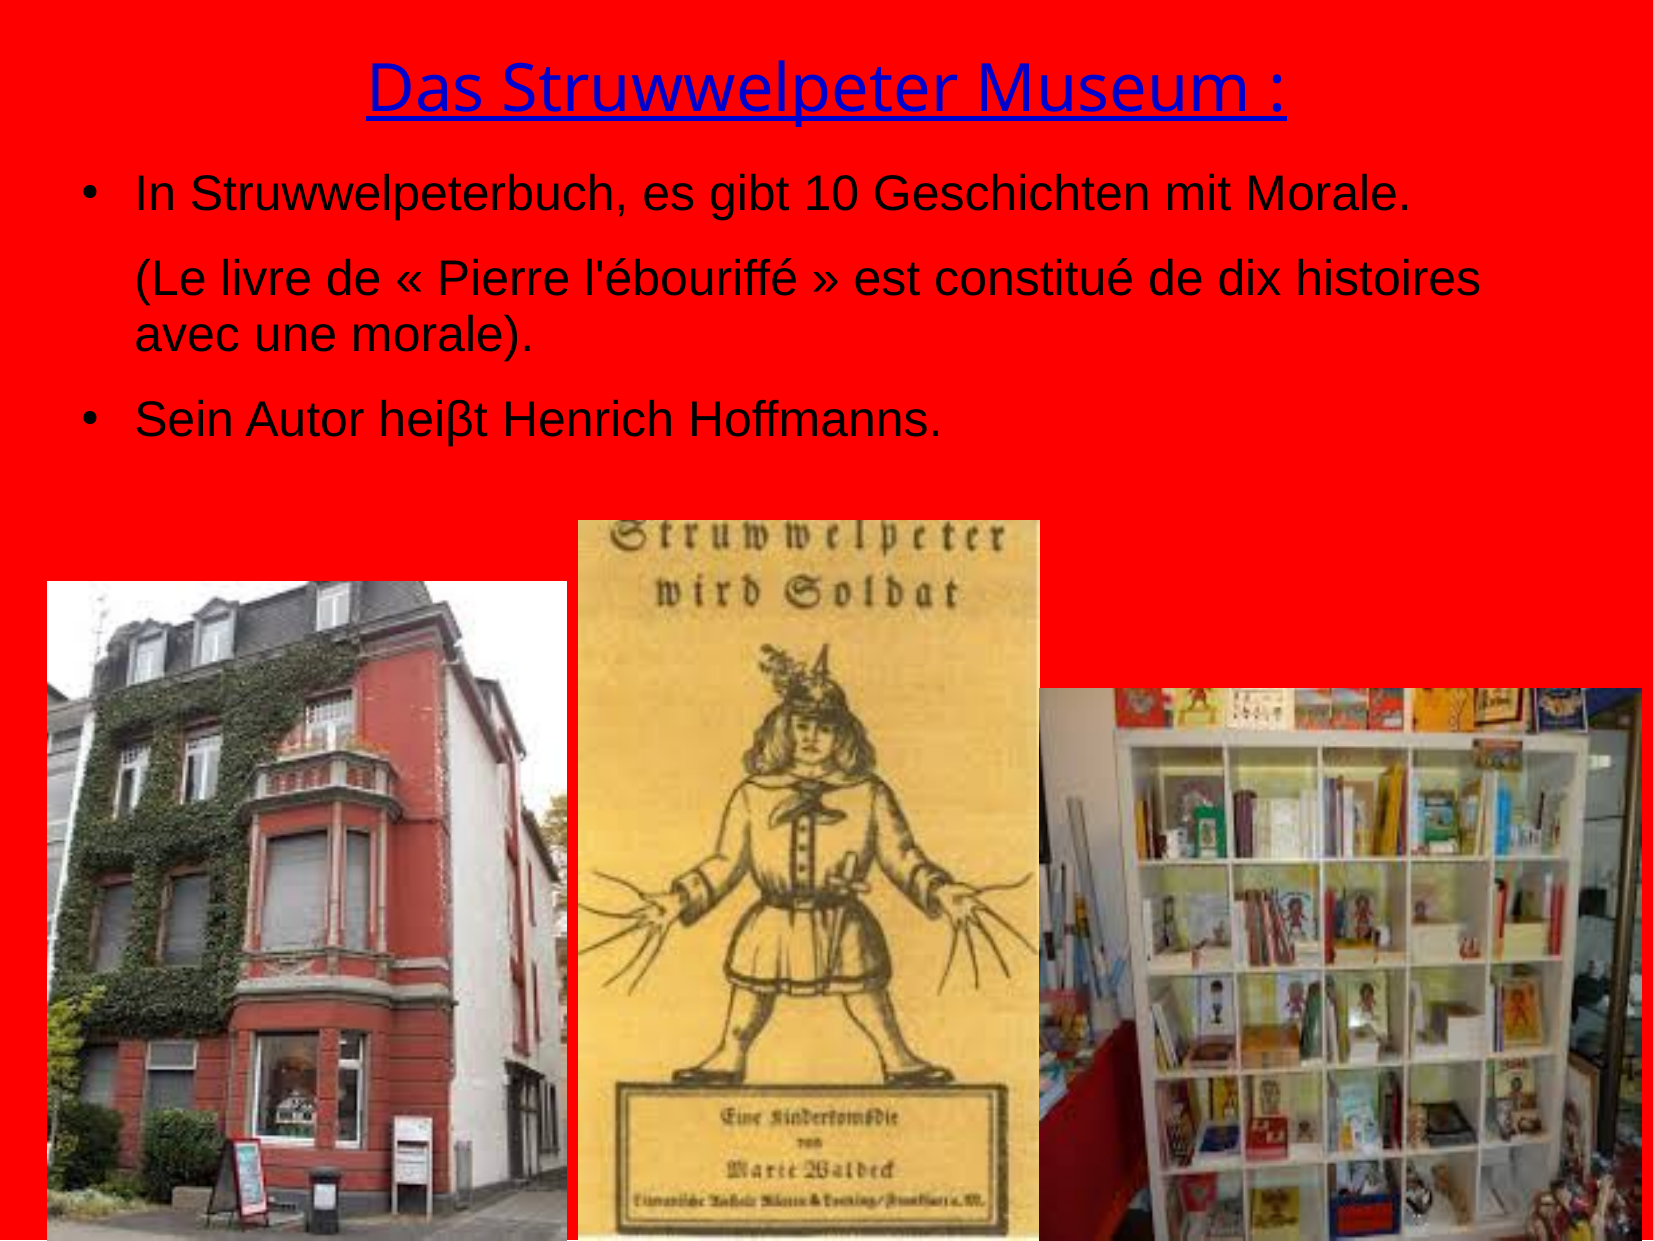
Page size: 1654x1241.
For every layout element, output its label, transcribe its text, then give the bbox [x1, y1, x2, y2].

title Das Struwwelpeter Museum : [82, 0, 1571, 189]
list In Struwwelpeterbuch, es gibt 10 Geschichten mit Morale. (Le livre de « Pierre l'ébouriffé » est constitué de dix histoires avec une morale). Sein Autor heiβt Henrich Hoffmanns. [63, 165, 1552, 885]
picture [47, 581, 567, 1241]
picture [578, 520, 1642, 1241]
